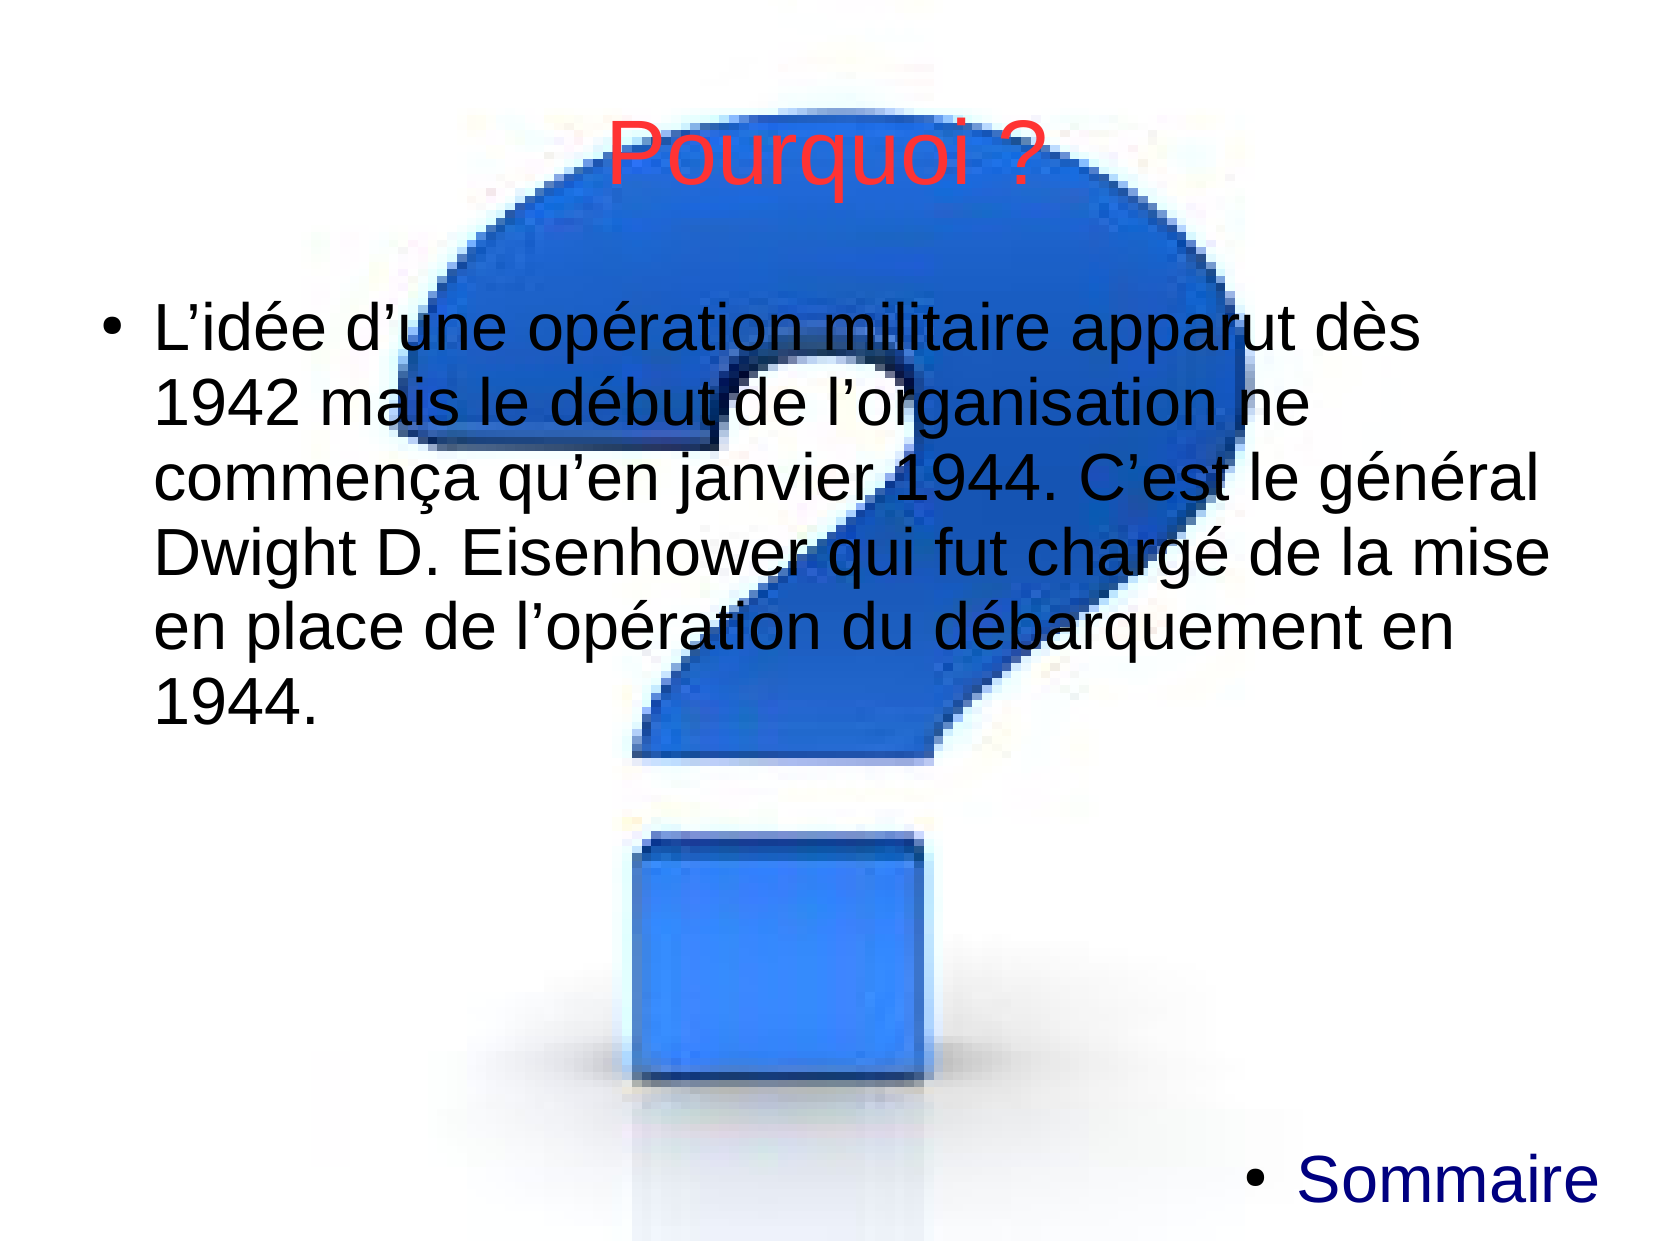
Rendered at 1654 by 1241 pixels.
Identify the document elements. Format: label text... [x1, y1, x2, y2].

title Pourquoi ? [82, 49, 1571, 257]
text_box Sommaire [1225, 1141, 1630, 1217]
list L’idée d’une opération militaire apparut dès 1942 mais le début de l’organisation ne commença qu’en janvier 1944. C’est le général Dwight D. Eisenhower qui fut chargé de la mise en place de l’opération du débarquement en 1944. [82, 290, 1571, 1010]
picture [0, 0, 1654, 1241]
